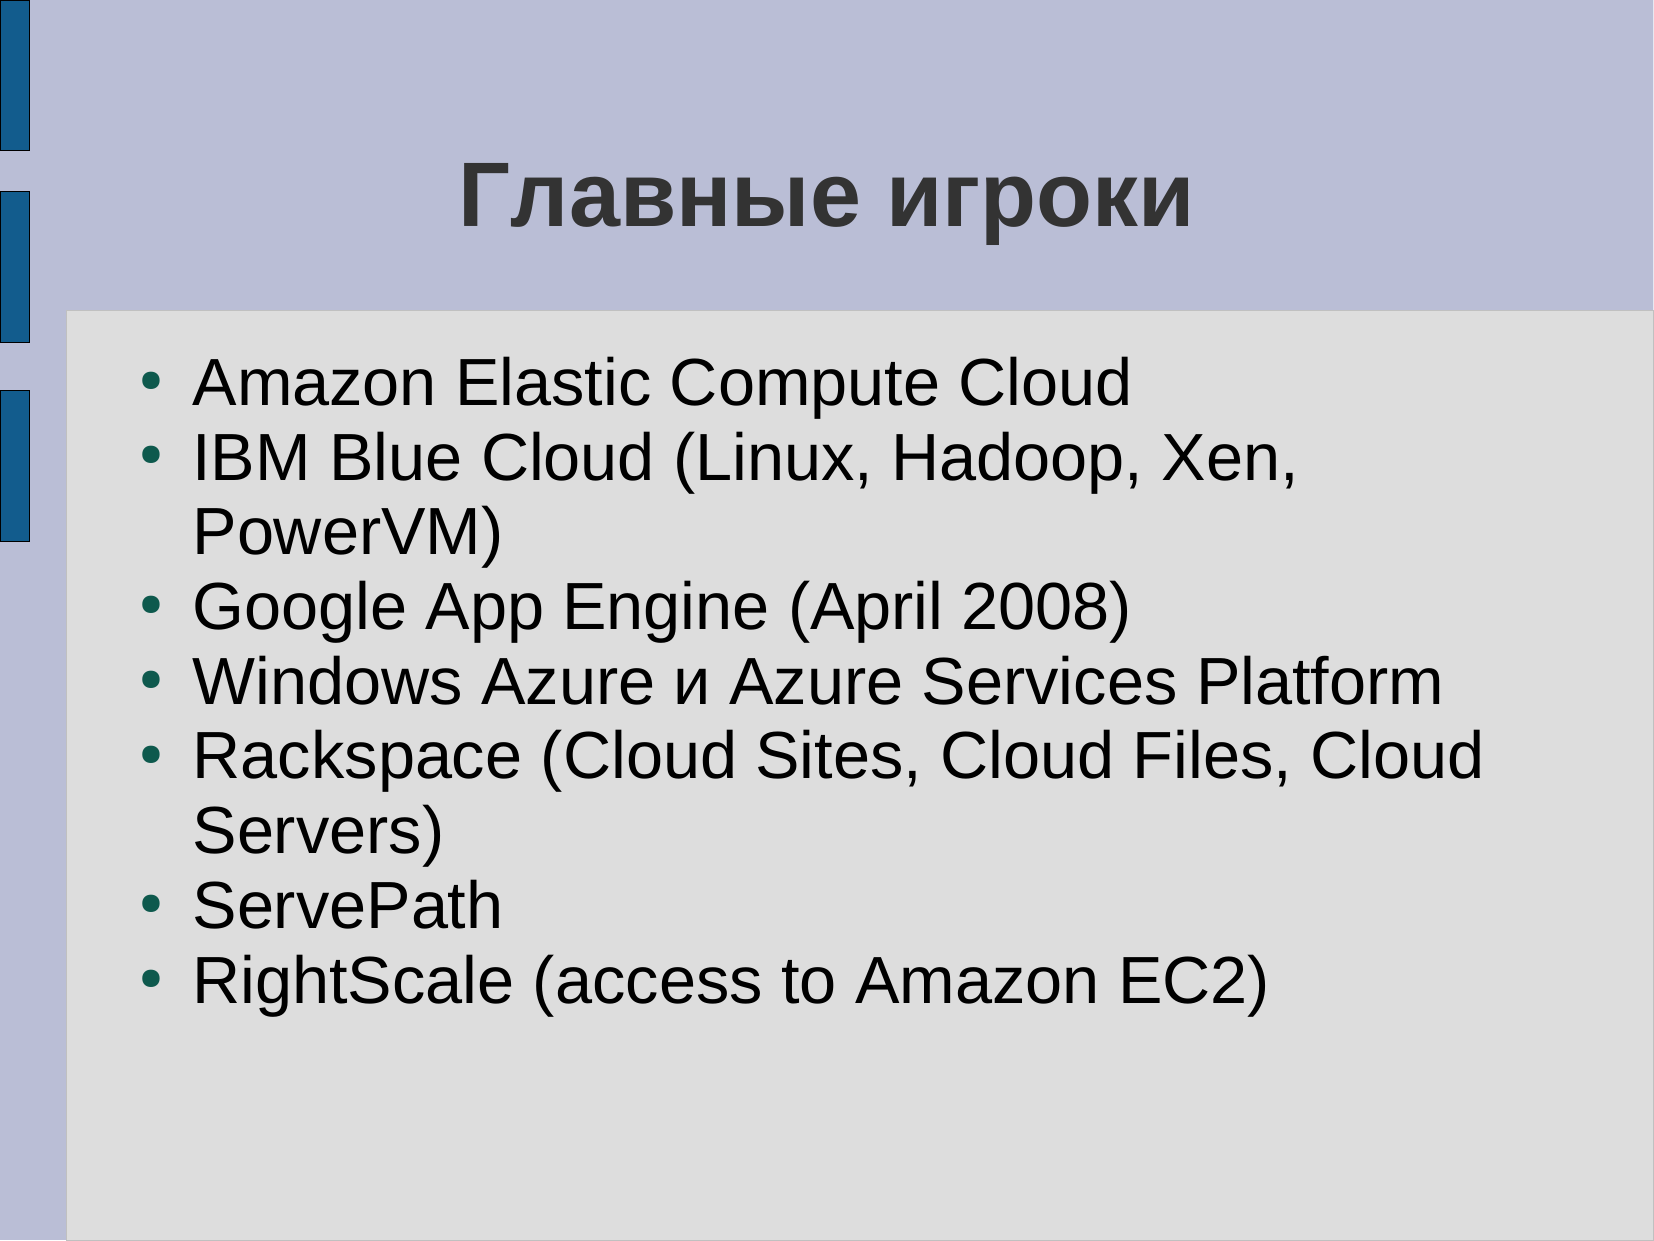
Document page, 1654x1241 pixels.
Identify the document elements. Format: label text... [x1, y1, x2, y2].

title Главные игроки [121, 98, 1534, 291]
list Amazon Elastic Compute Cloud IBM Blue Cloud (Linux, Hadoop, Xen, PowerVM) Google App Engine (April 2008) Windows Azure и Azure Services Platform Rackspace (Cloud Sites, Cloud Files, Cloud Servers) ServePath RightScale (access to Amazon EC2) [121, 344, 1534, 1149]
